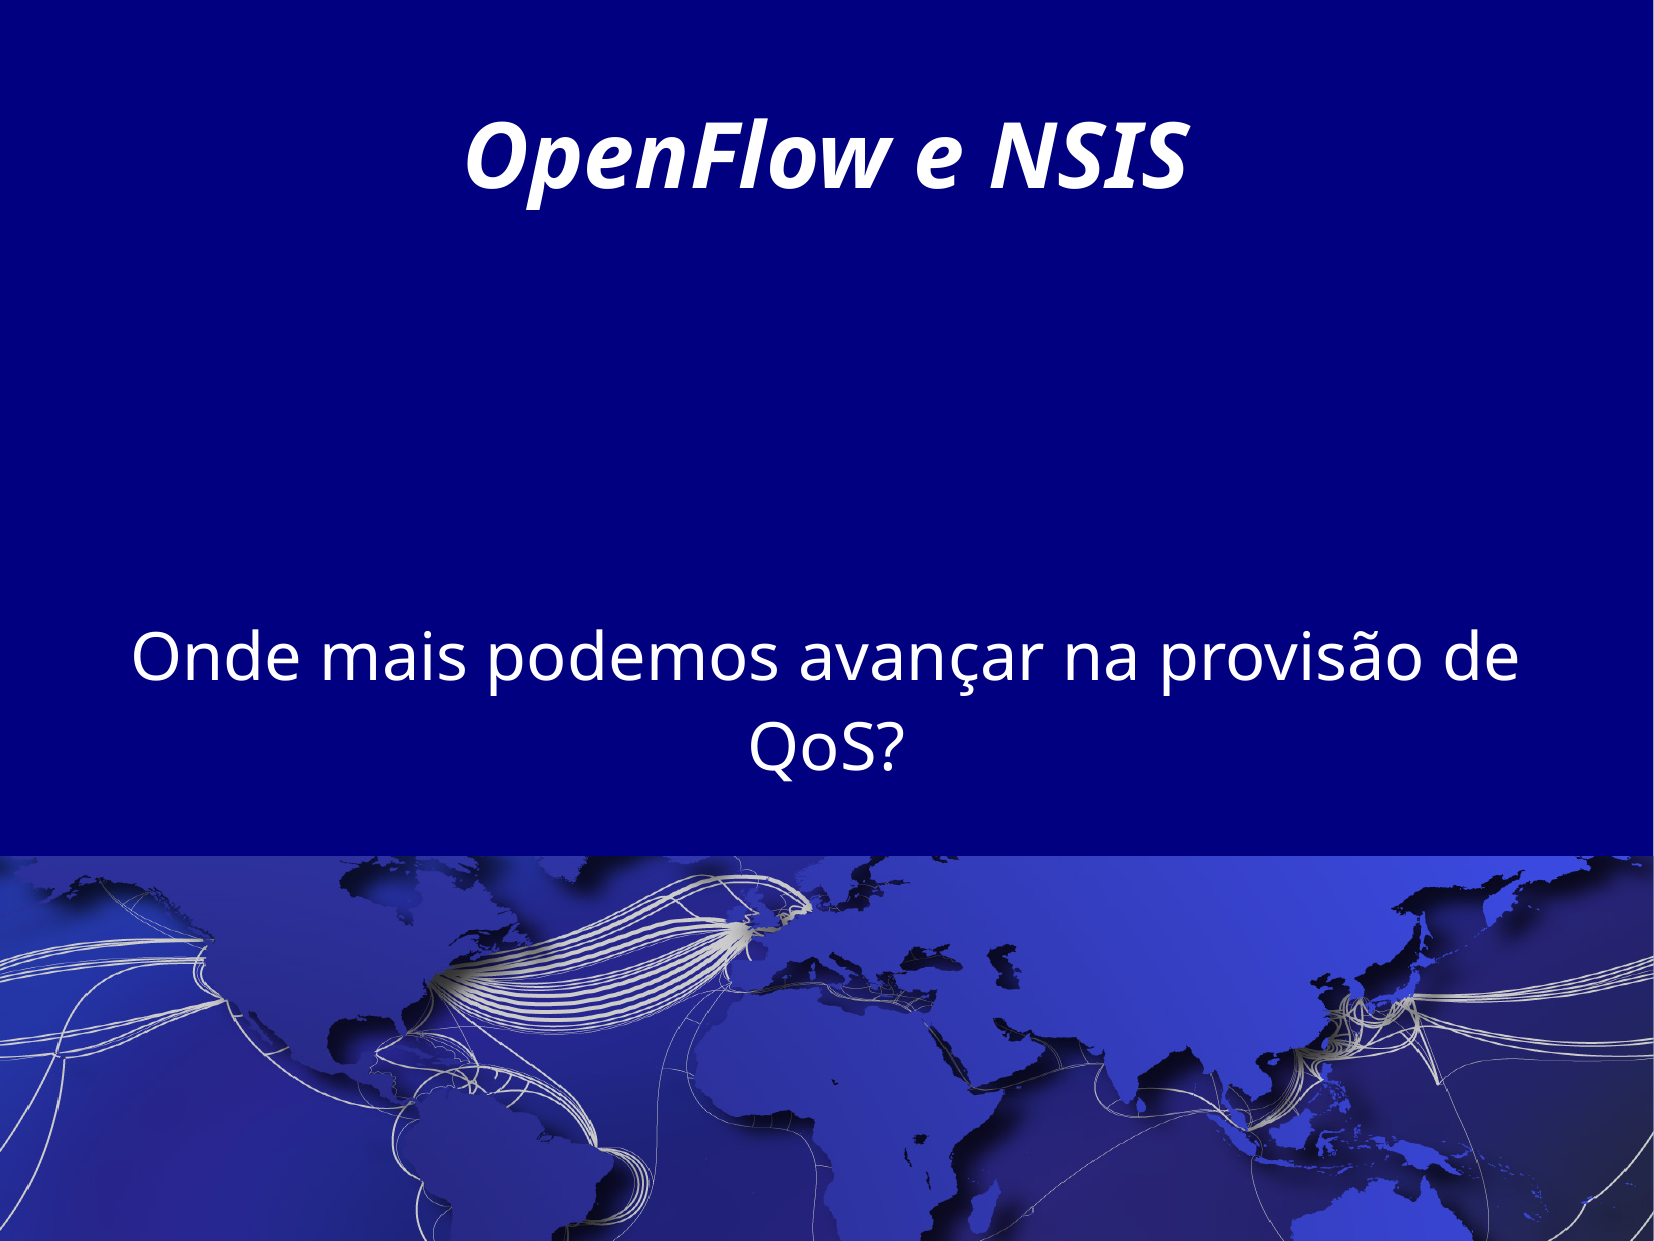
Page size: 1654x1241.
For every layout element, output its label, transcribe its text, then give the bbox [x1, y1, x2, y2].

picture [0, 856, 1654, 1241]
subtitle Onde mais podemos avançar na provisão de QoS? [82, 297, 1571, 1102]
title OpenFlow e NSIS [82, 56, 1571, 250]
